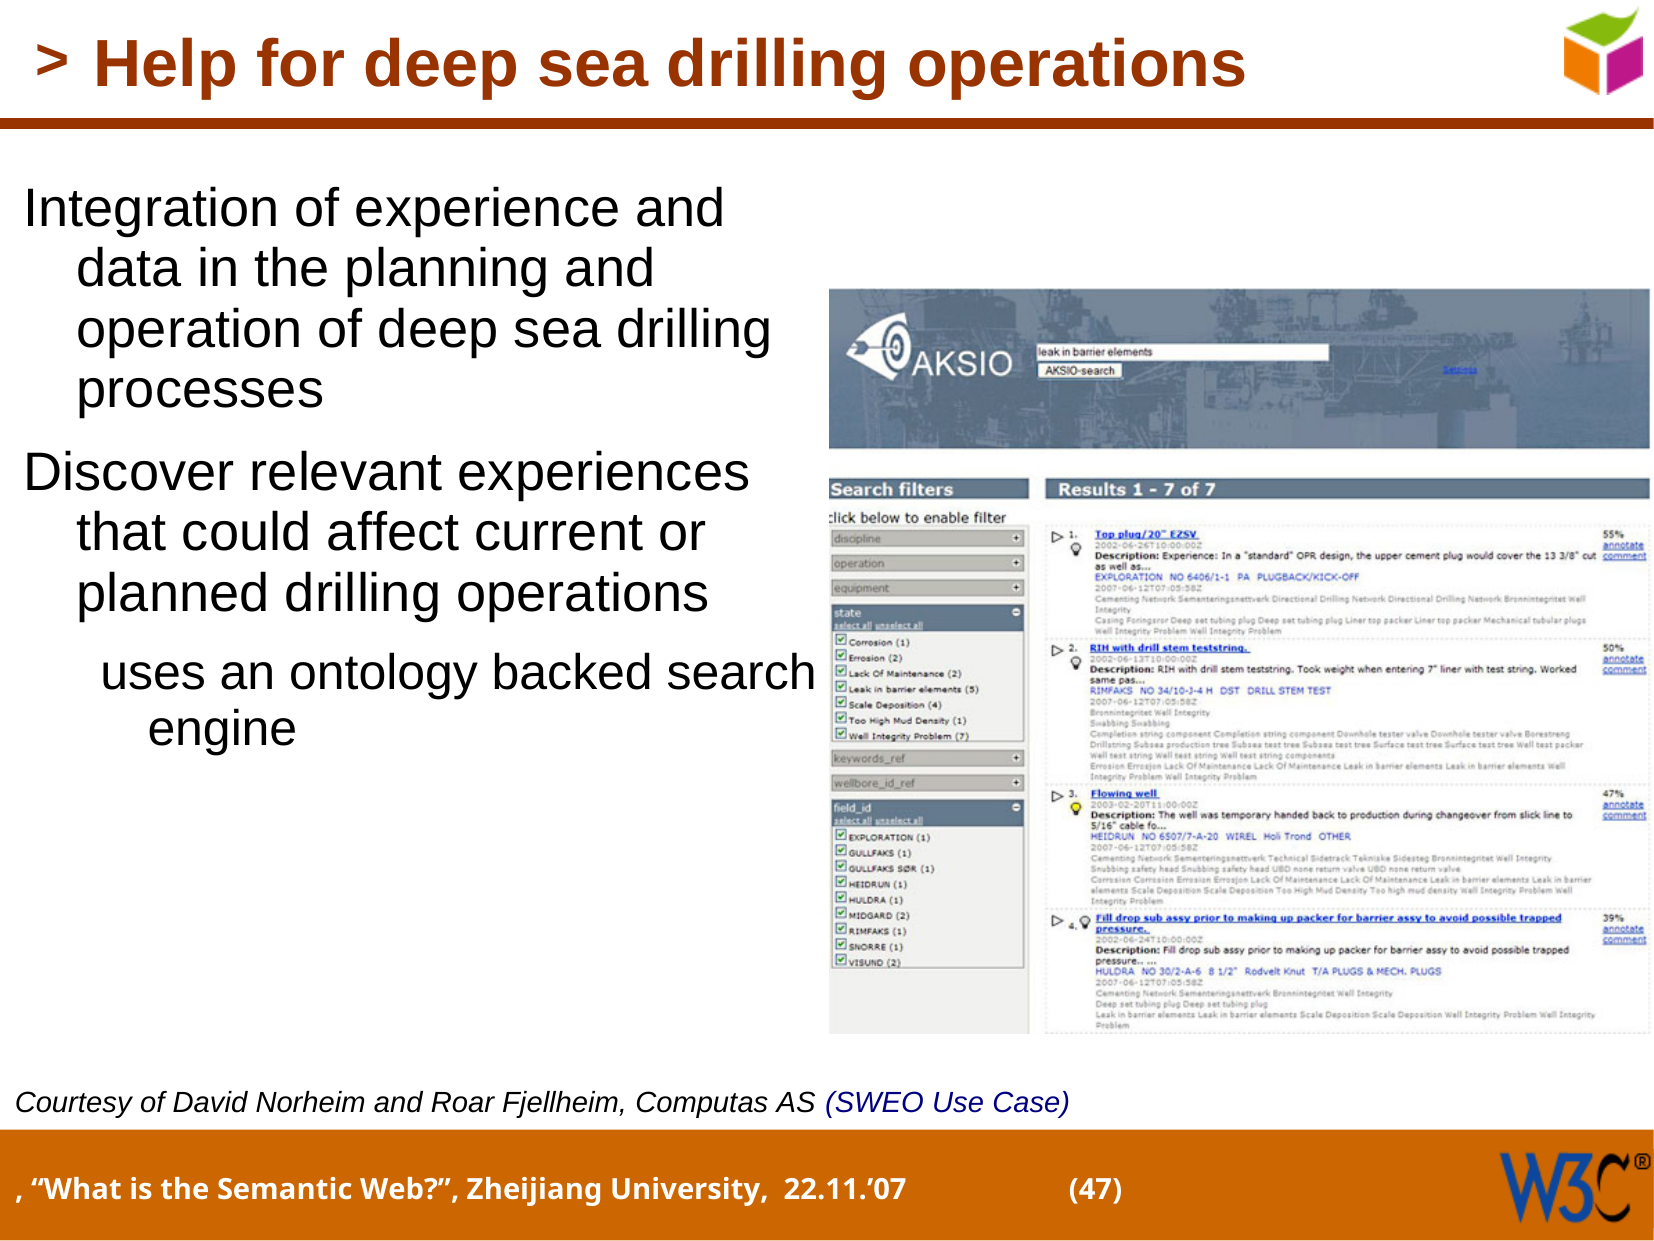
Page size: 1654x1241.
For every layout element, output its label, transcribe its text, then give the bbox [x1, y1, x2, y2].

list Integration of experience and data in the planning and operation of deep sea drilling processes Discover relevant experiences that could affect current or planned drilling operations uses an ontology backed search engine [5, 177, 827, 910]
picture [1495, 1149, 1654, 1228]
title Help for deep sea drilling operations [93, 0, 1493, 124]
picture [1564, 5, 1643, 95]
picture [829, 288, 1654, 1034]
text_box Courtesy of David Norheim and Roar Fjellheim, Computas AS (SWEO Use Case) [0, 1080, 1087, 1129]
